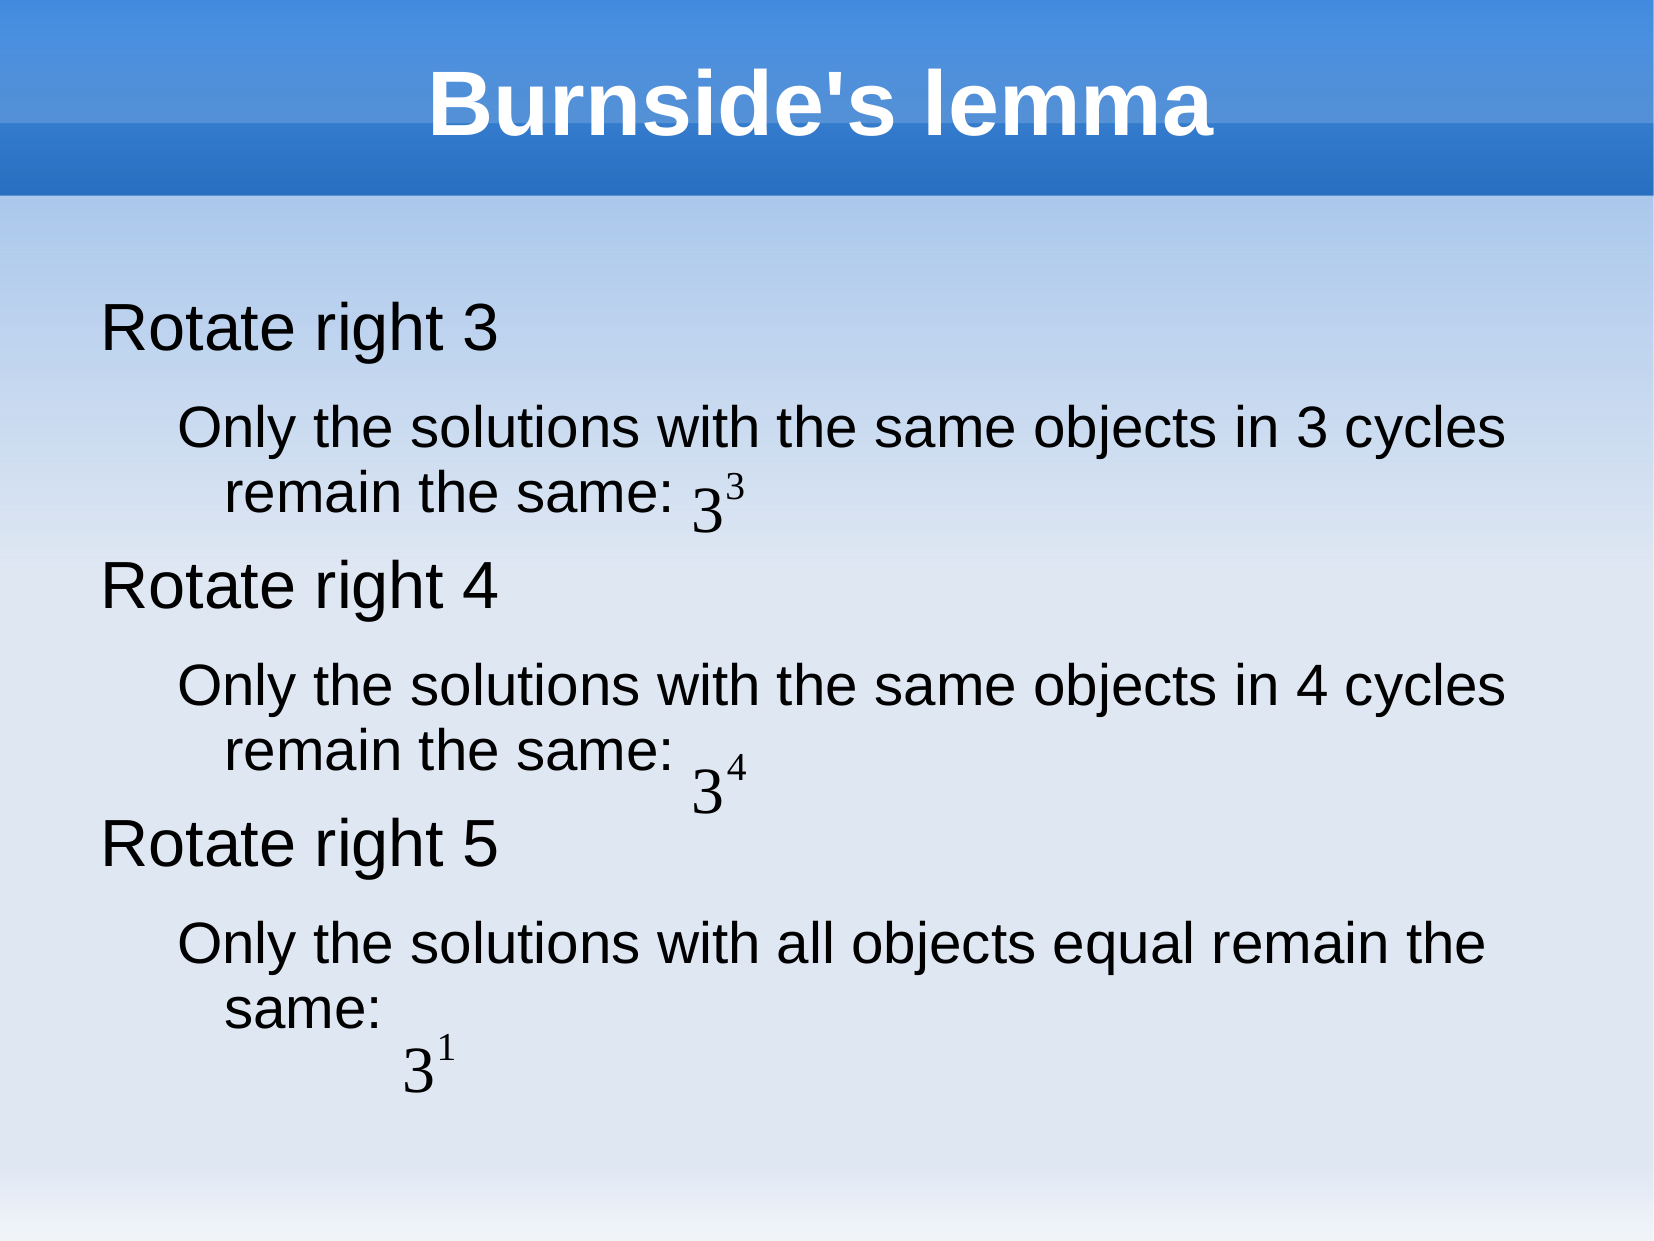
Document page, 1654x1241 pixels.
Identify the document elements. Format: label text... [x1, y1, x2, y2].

picture [0, 0, 1654, 1241]
chart [685, 743, 753, 832]
list Rotate right 3 Only the solutions with the same objects in 3 cycles remain the same: Rotate right 4 Only the solutions with the same objects in 4 cycles remain the same: Rotate right 5 Only the solutions with all objects equal remain the same: [82, 290, 1571, 1111]
chart [396, 1022, 462, 1112]
title Burnside's lemma [76, 0, 1565, 208]
chart [685, 462, 751, 552]
